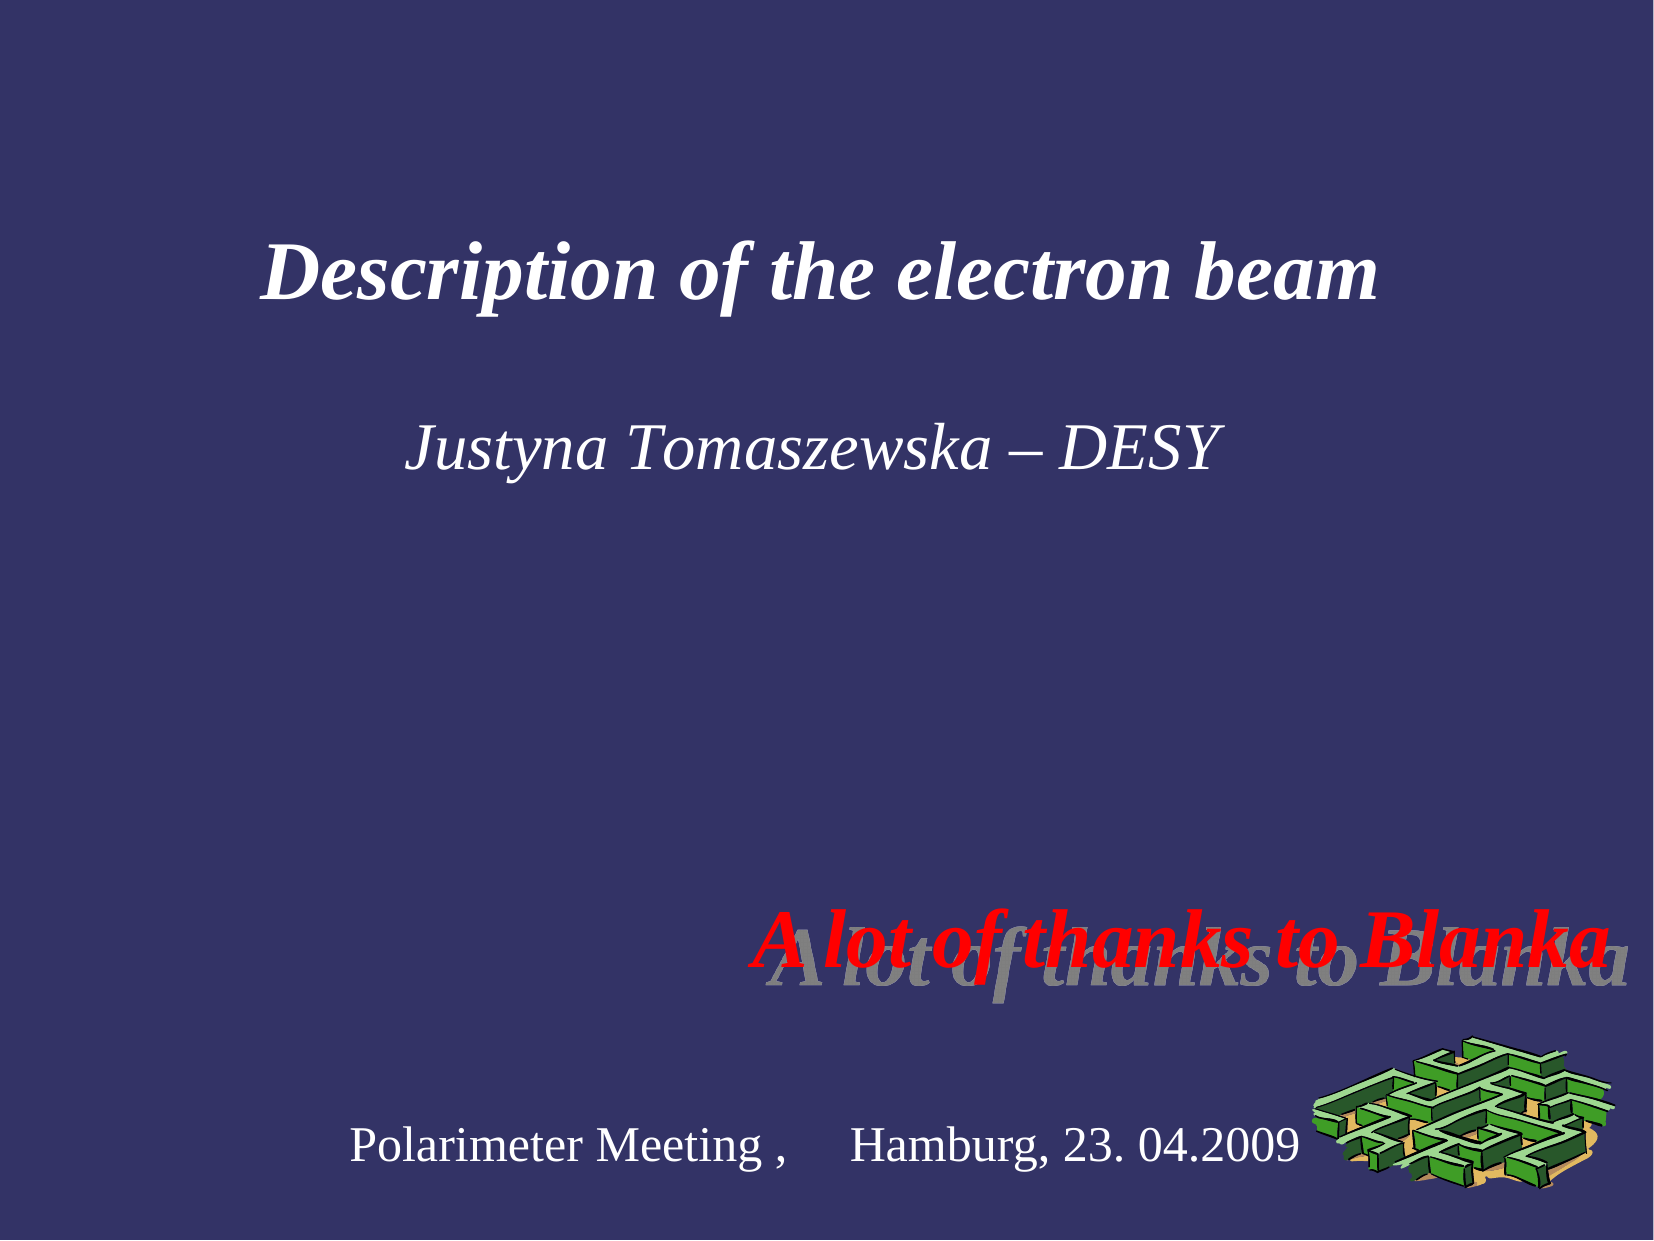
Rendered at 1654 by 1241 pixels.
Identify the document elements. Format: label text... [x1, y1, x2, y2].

text_box Polarimeter Meeting , Hamburg, 23. 04.2009 [334, 1110, 1388, 1181]
title Description of the electron beam Justyna Tomaszewska – DESY [76, 147, 1565, 562]
text_box A lot of thanks to Blanka [737, 885, 1625, 993]
